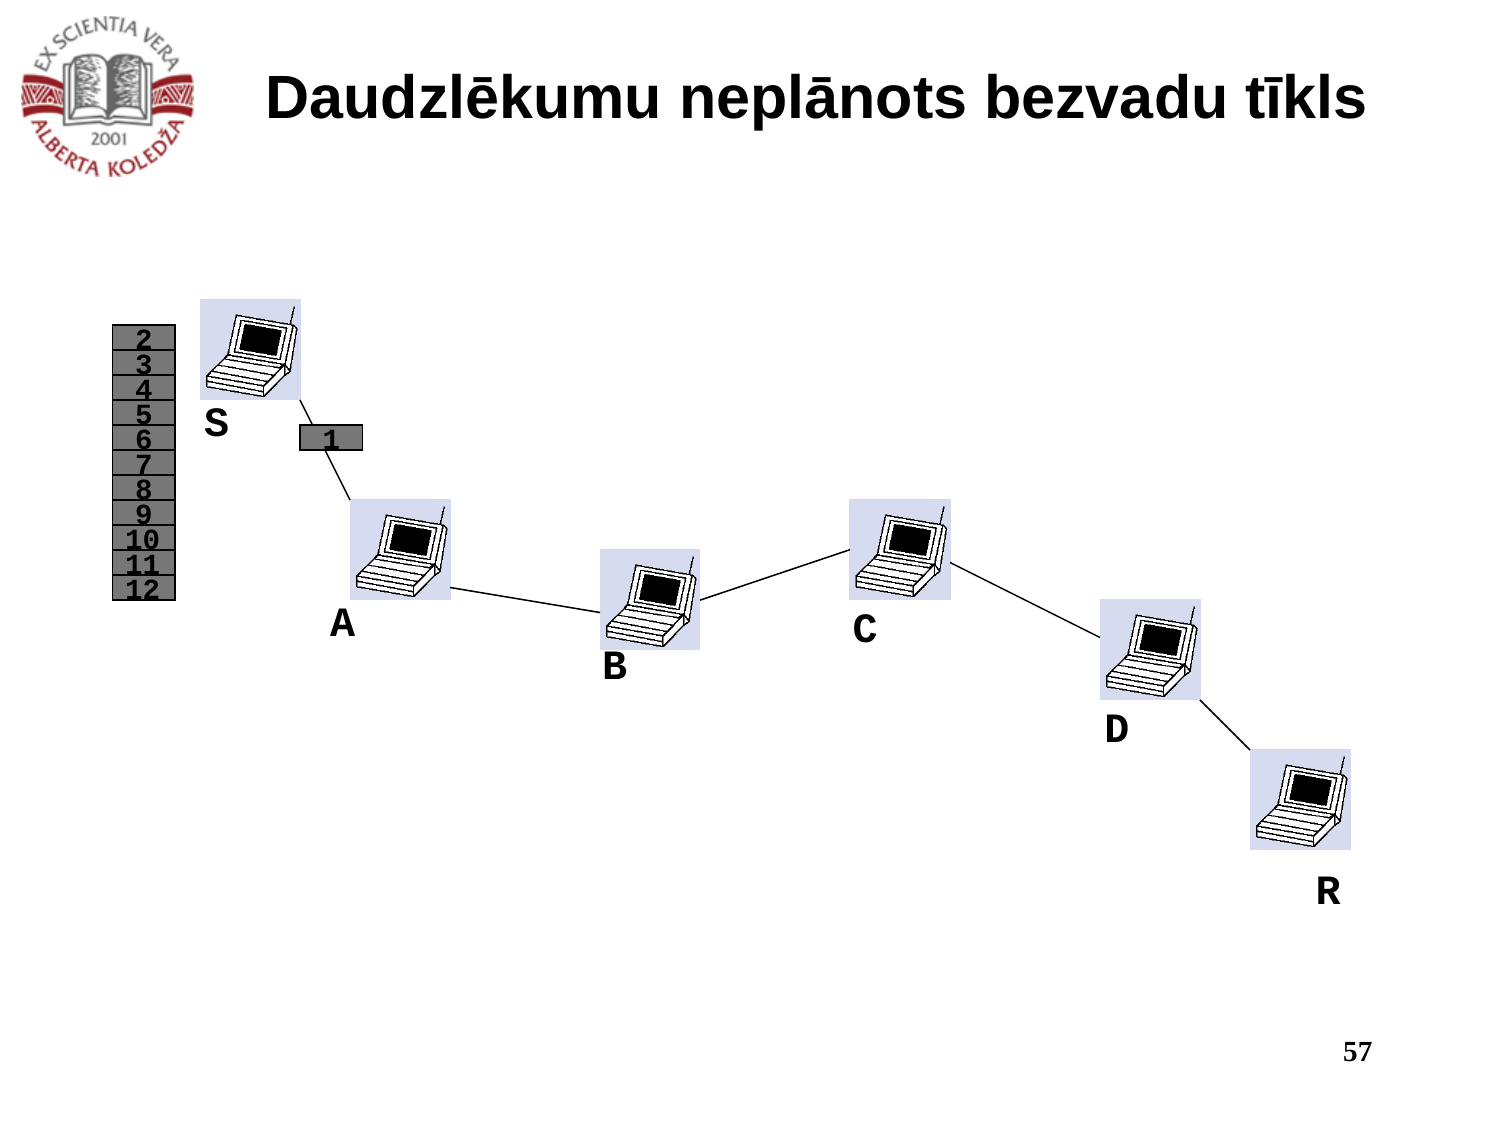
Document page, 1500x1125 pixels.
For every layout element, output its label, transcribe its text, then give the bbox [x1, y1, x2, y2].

text_box D [1089, 692, 1145, 759]
text_box 5 [112, 399, 175, 424]
chart [600, 549, 700, 651]
text_box 4 [112, 374, 175, 399]
picture [21, 16, 194, 177]
text_box 9 [112, 499, 175, 524]
chart [200, 299, 301, 400]
title Daudzlēkumu neplānots bezvadu tīkls [187, 44, 1425, 151]
chart [849, 500, 951, 601]
chart [1100, 600, 1201, 700]
text_box 11 [112, 549, 175, 574]
text_box B [587, 630, 642, 696]
text_box 3 [112, 349, 175, 374]
chart [350, 500, 451, 601]
text_box C [837, 592, 893, 659]
text_box 2 [112, 324, 175, 349]
chart [1250, 750, 1351, 850]
text_box A [315, 587, 370, 653]
text_box S [189, 387, 244, 454]
text_box 10 [112, 524, 175, 549]
text_box 8 [112, 474, 175, 499]
text_box 6 [112, 424, 175, 449]
text_box 10 [148, 533, 154, 546]
text_box 1 [300, 424, 363, 450]
text_box 12 [112, 574, 175, 600]
text_box <skaitlis> [1074, 1025, 1388, 1101]
text_box 7 [112, 449, 175, 474]
text_box R [1300, 855, 1356, 921]
